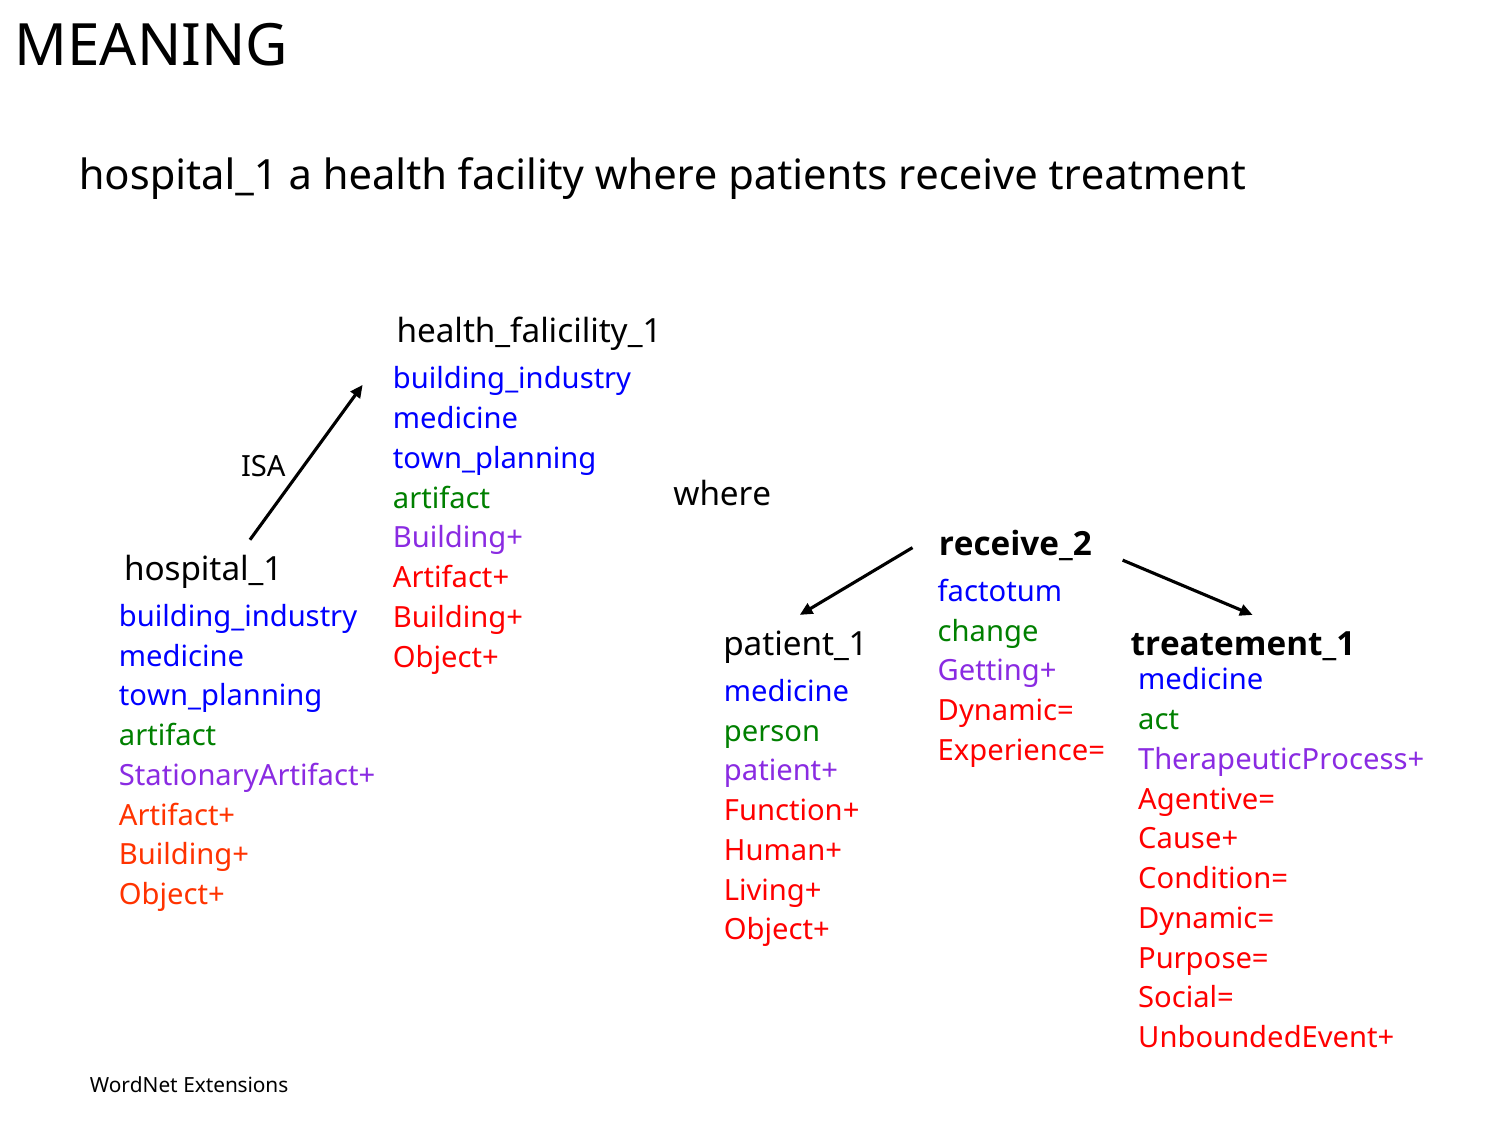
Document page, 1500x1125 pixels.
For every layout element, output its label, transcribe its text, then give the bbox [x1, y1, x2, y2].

text_box medicine person patient+ Function+ Human+ Living+ Object+ [709, 662, 875, 957]
text_box factotum change Getting+ Dynamic= Experience= [923, 562, 1121, 777]
text_box building_industry medicine town_planning artifact Building+ Artifact+ Building+ Object+ [378, 349, 647, 684]
text_box medicine act TherapeuticProcess+ Agentive= Cause+ Condition= Dynamic= Purpose= Social= UnboundedEvent+ [1123, 650, 1440, 1064]
title MEANING [0, 0, 1500, 86]
text_box hospital_1 a health facility where patients receive treatment [63, 137, 1274, 210]
text_box receive_2 [924, 512, 1108, 562]
text_box patient_1 [708, 612, 883, 674]
text_box hospital_1 [109, 537, 298, 587]
text_box where [658, 462, 787, 524]
text_box health_falicility_1 [381, 298, 677, 360]
text_box treatement_1 [1121, 612, 1371, 674]
text_box ISA [226, 437, 301, 493]
text_box building_industry medicine town_planning artifact StationaryArtifact+ Artifact+ Building+ Object+ [104, 587, 391, 921]
